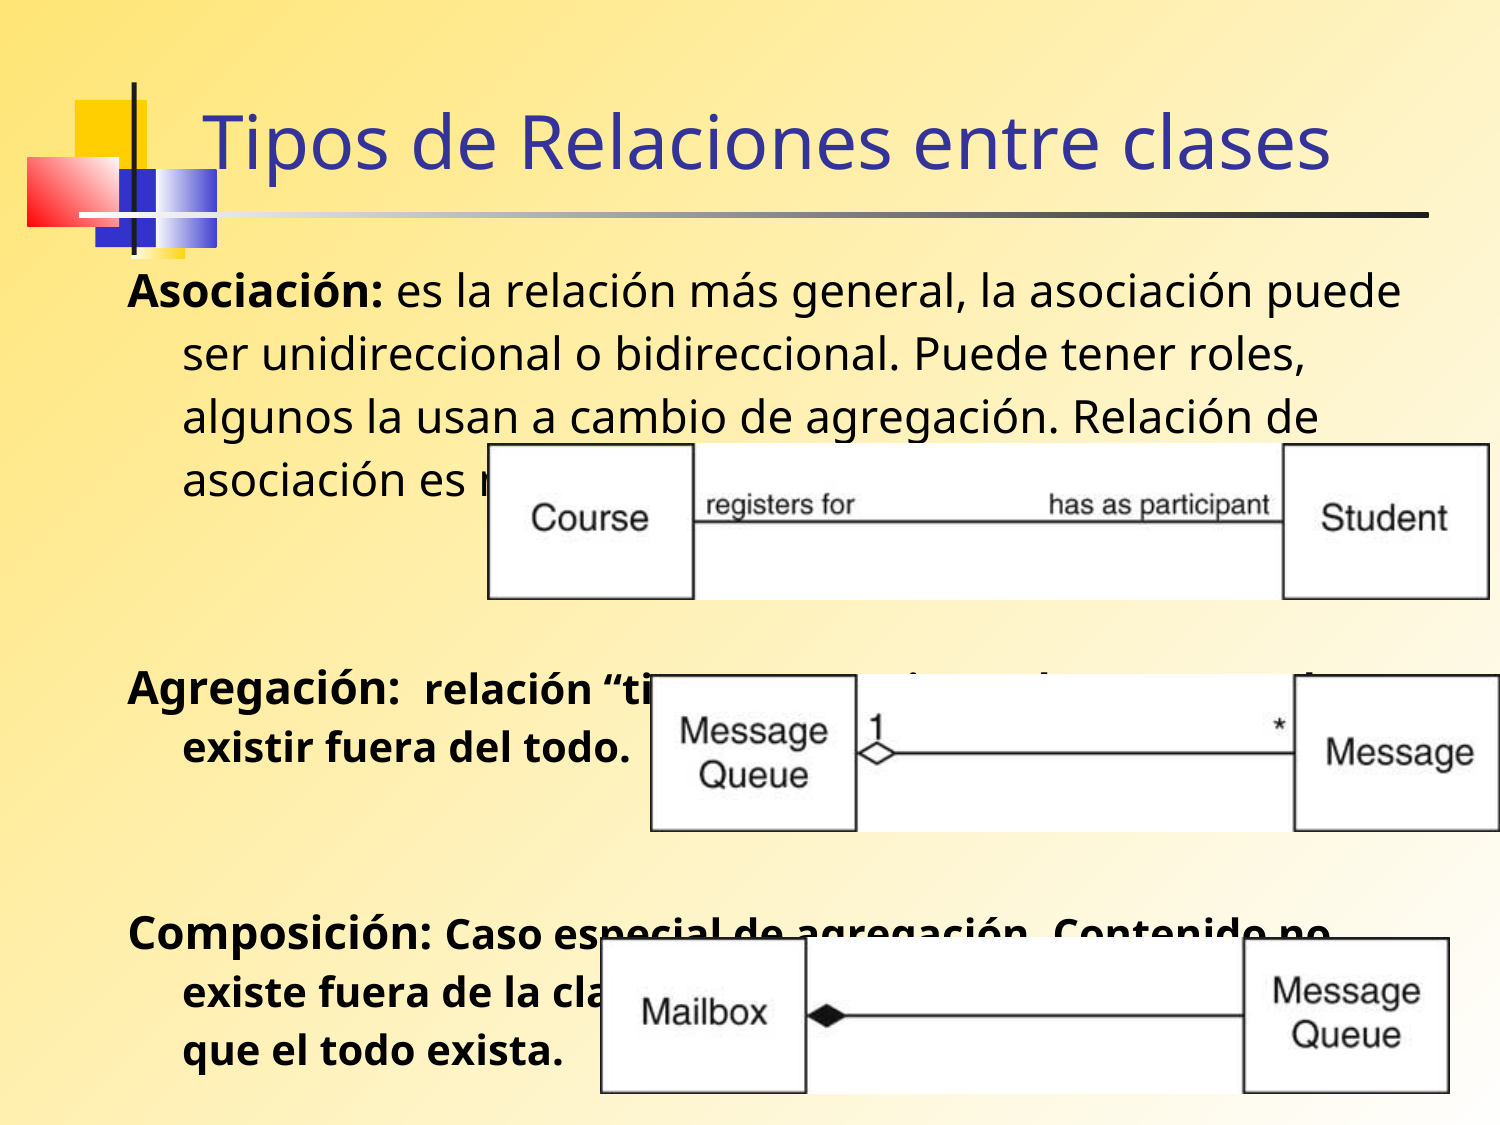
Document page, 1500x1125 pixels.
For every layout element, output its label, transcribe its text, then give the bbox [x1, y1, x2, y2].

picture [650, 674, 1500, 832]
title Tipos de Relaciones entre clases [187, 21, 1465, 200]
list Asociación: es la relación más general, la asociación puede ser unidireccional o bidireccional. Puede tener roles, algunos la usan a cambio de agregación. Relación de asociación es más general. Agregación: relación “tiene” o “contiene”, la parte puede existir fuera del todo. Composición: Caso especial de agregación. Contenido no existe fuera de la clase. La parte sólo existe en la medida que el todo exista. [112, 249, 1462, 1028]
picture [487, 443, 1490, 601]
picture [600, 937, 1450, 1094]
